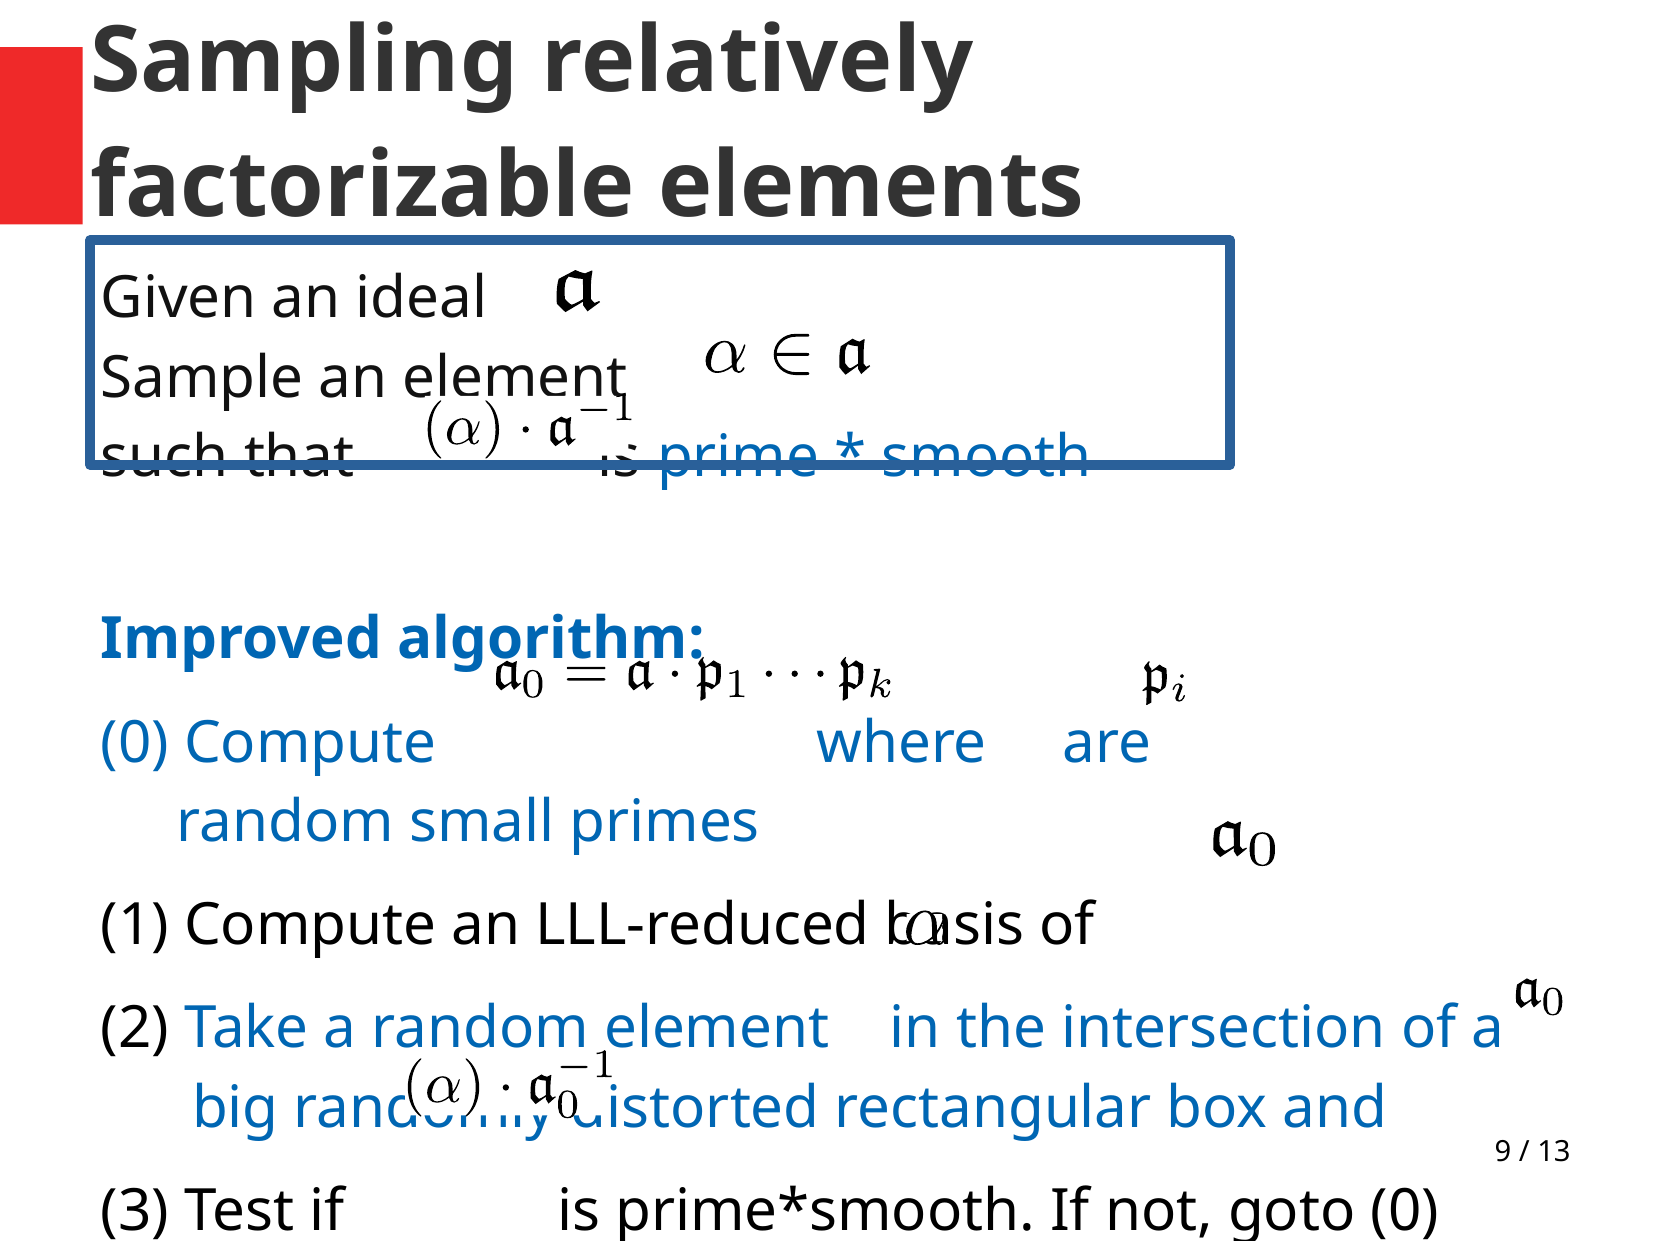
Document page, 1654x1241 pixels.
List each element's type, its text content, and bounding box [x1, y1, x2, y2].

text_box [1212, 821, 1276, 867]
title Sampling relatively factorizable elements [90, 10, 1516, 226]
text_box [405, 1050, 612, 1119]
text_box [495, 656, 891, 701]
text_box [1515, 978, 1563, 1016]
text_box [705, 333, 871, 376]
text_box [555, 270, 601, 313]
list Given an ideal Sample an element such that is prime * smooth Improved algorithm: (0) Compute where are random small primes (1) Compute an LLL-reduced basis of (2) Take a random element in the intersection of a big randomly distorted rectangular box and (3) Test if is prime*smooth. If not, goto (0) [95, 255, 1225, 460]
text_box [906, 910, 946, 946]
text_box [1142, 661, 1186, 706]
text_box [424, 392, 632, 459]
list Given an ideal Sample an element such that is prime * smooth Improved algorithm: (0) Compute where are random small primes (1) Compute an LLL-reduced basis of (2) Take a random element in the intersection of a big randomly distorted rectangular box and (3) Test if is prime*smooth. If not, goto (0) [30, 255, 1654, 976]
